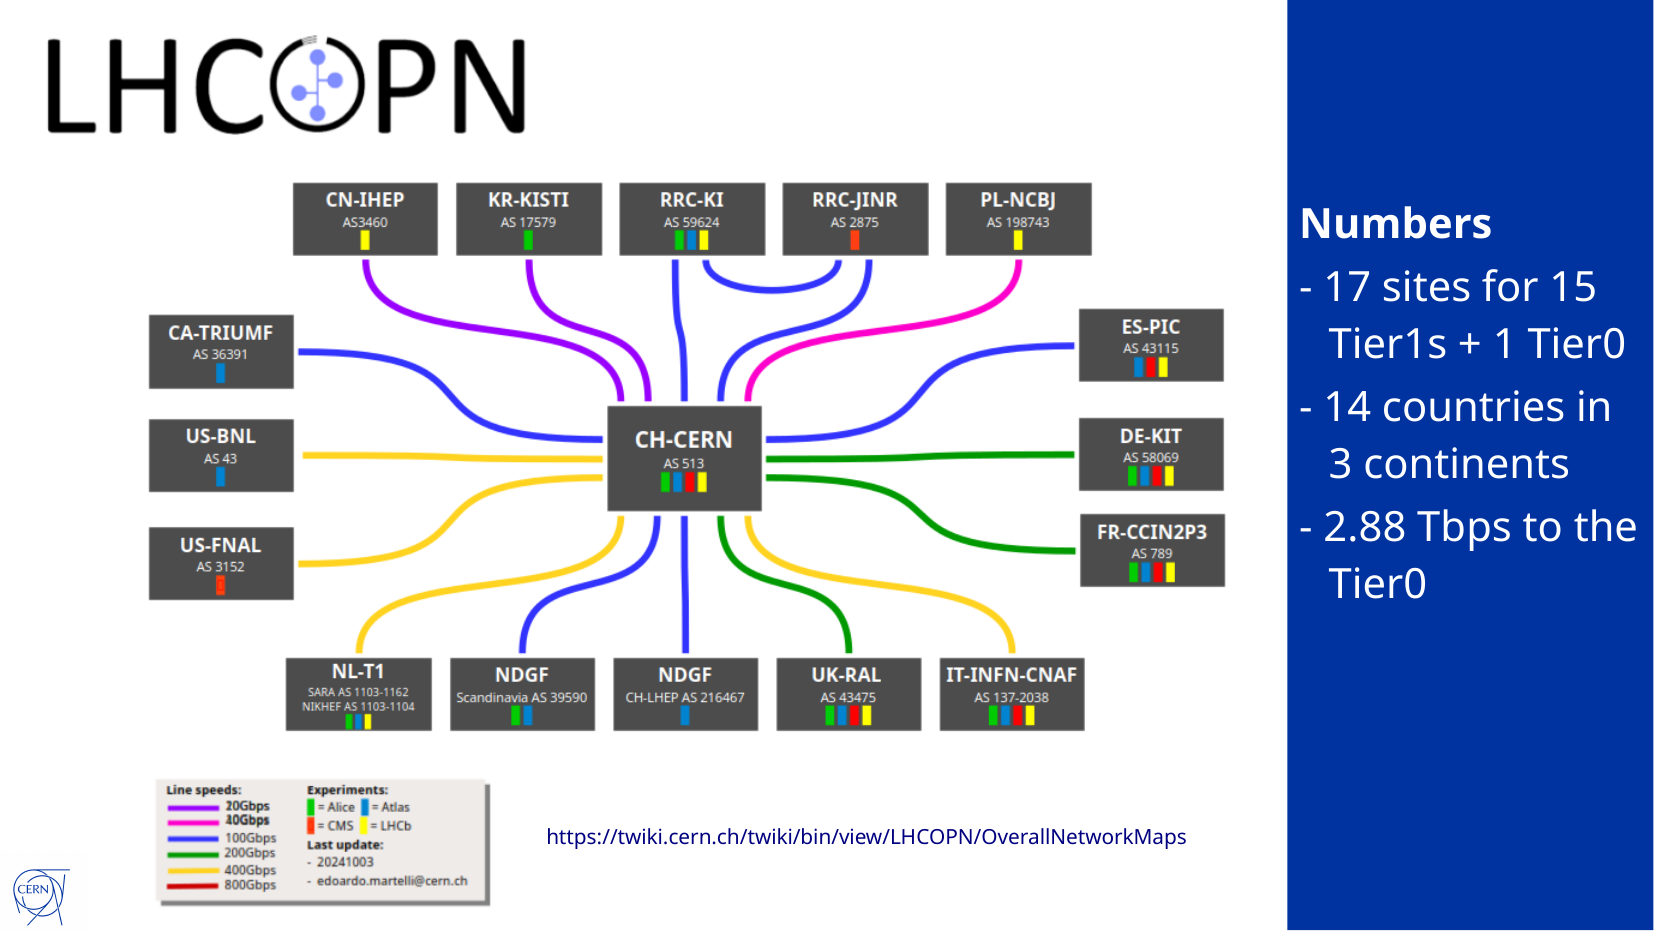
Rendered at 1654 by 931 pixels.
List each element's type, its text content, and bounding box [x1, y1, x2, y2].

picture [40, 33, 530, 141]
text_box https://twiki.cern.ch/twiki/bin/view/LHCOPN/OverallNetworkMaps [531, 814, 1258, 887]
picture [138, 177, 1229, 734]
picture [0, 850, 127, 931]
list Numbers - 17 sites for 15 Tier1s + 1 Tier0 - 14 countries in 3 continents - 2.88 Tbps to the Tier0 [1287, 0, 1654, 931]
picture [141, 775, 497, 910]
